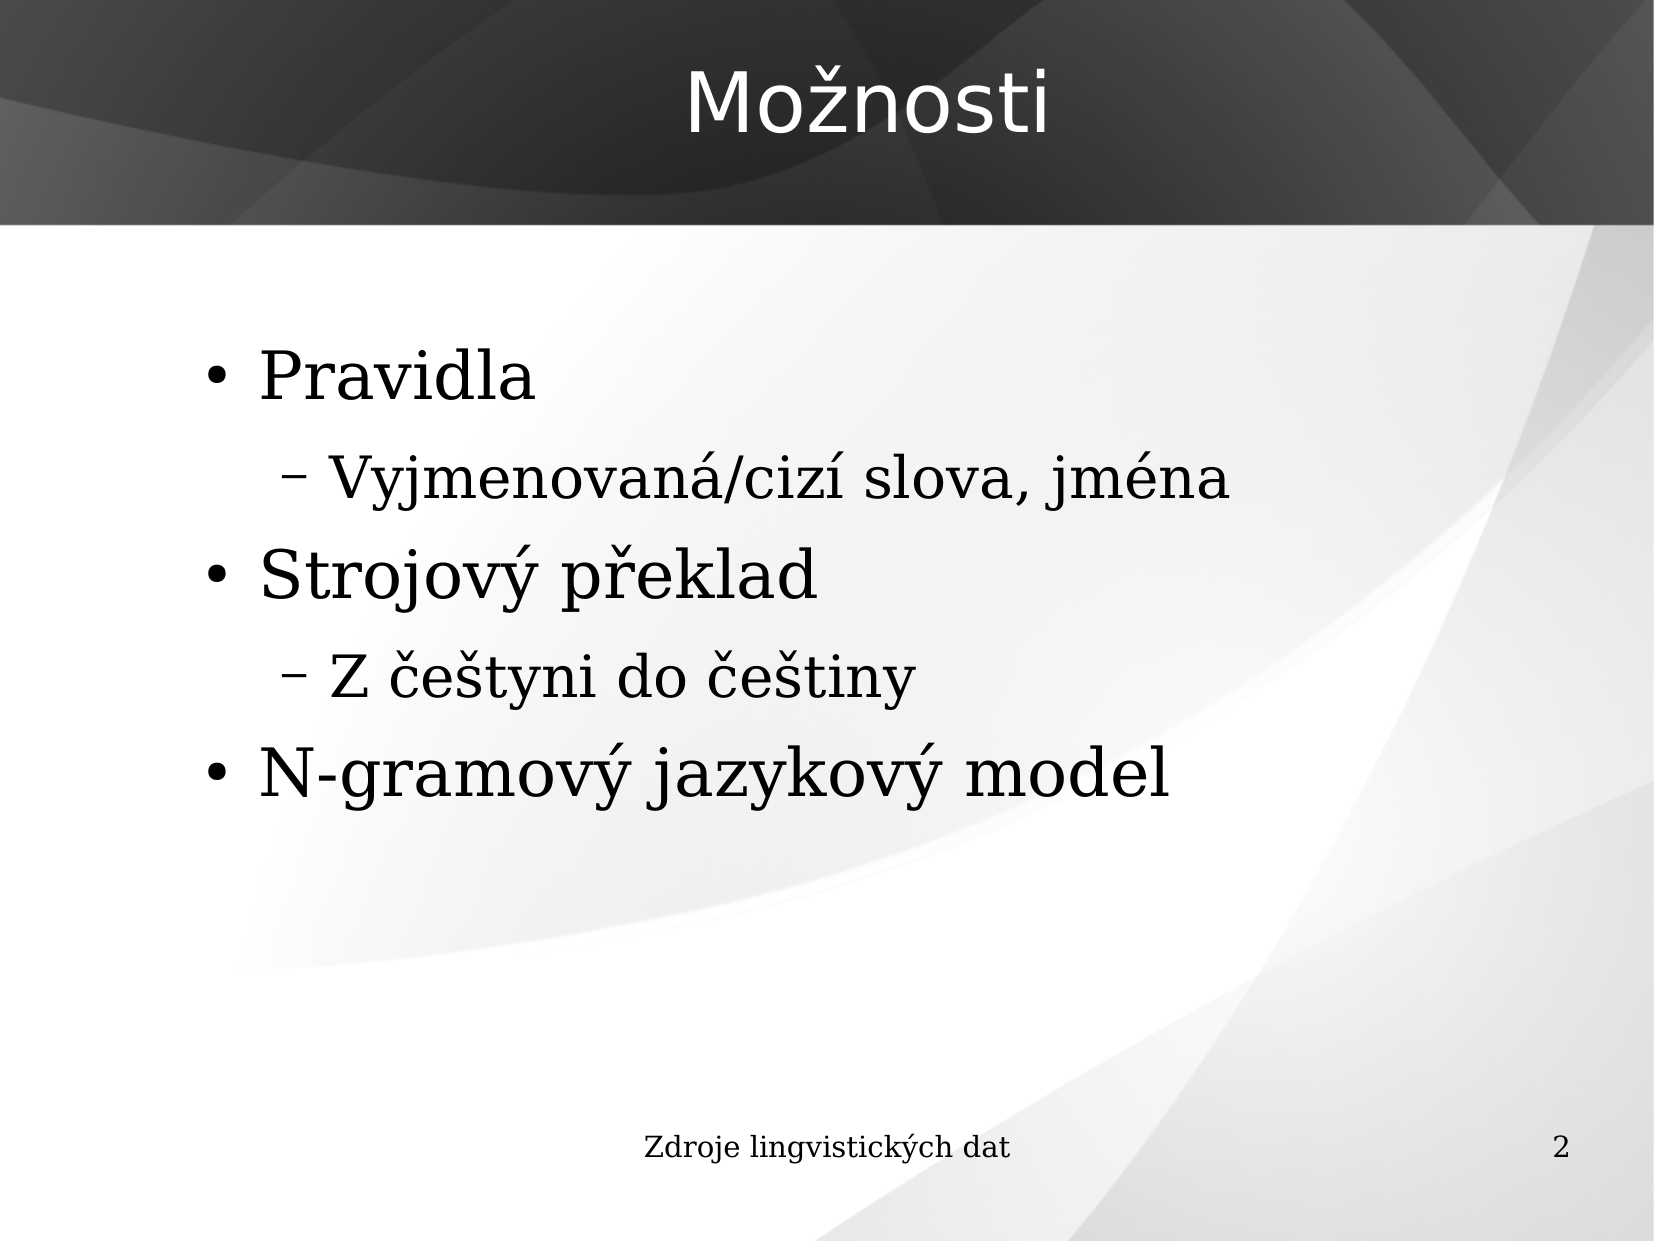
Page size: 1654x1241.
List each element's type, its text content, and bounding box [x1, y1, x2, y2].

list Pravidla Vyjmenovaná/cizí slova, jména Strojový překlad Z češtyni do češtiny N-gramový jazykový model [187, 337, 1538, 1013]
title Možnosti [124, 0, 1613, 208]
picture [0, 0, 1654, 1241]
